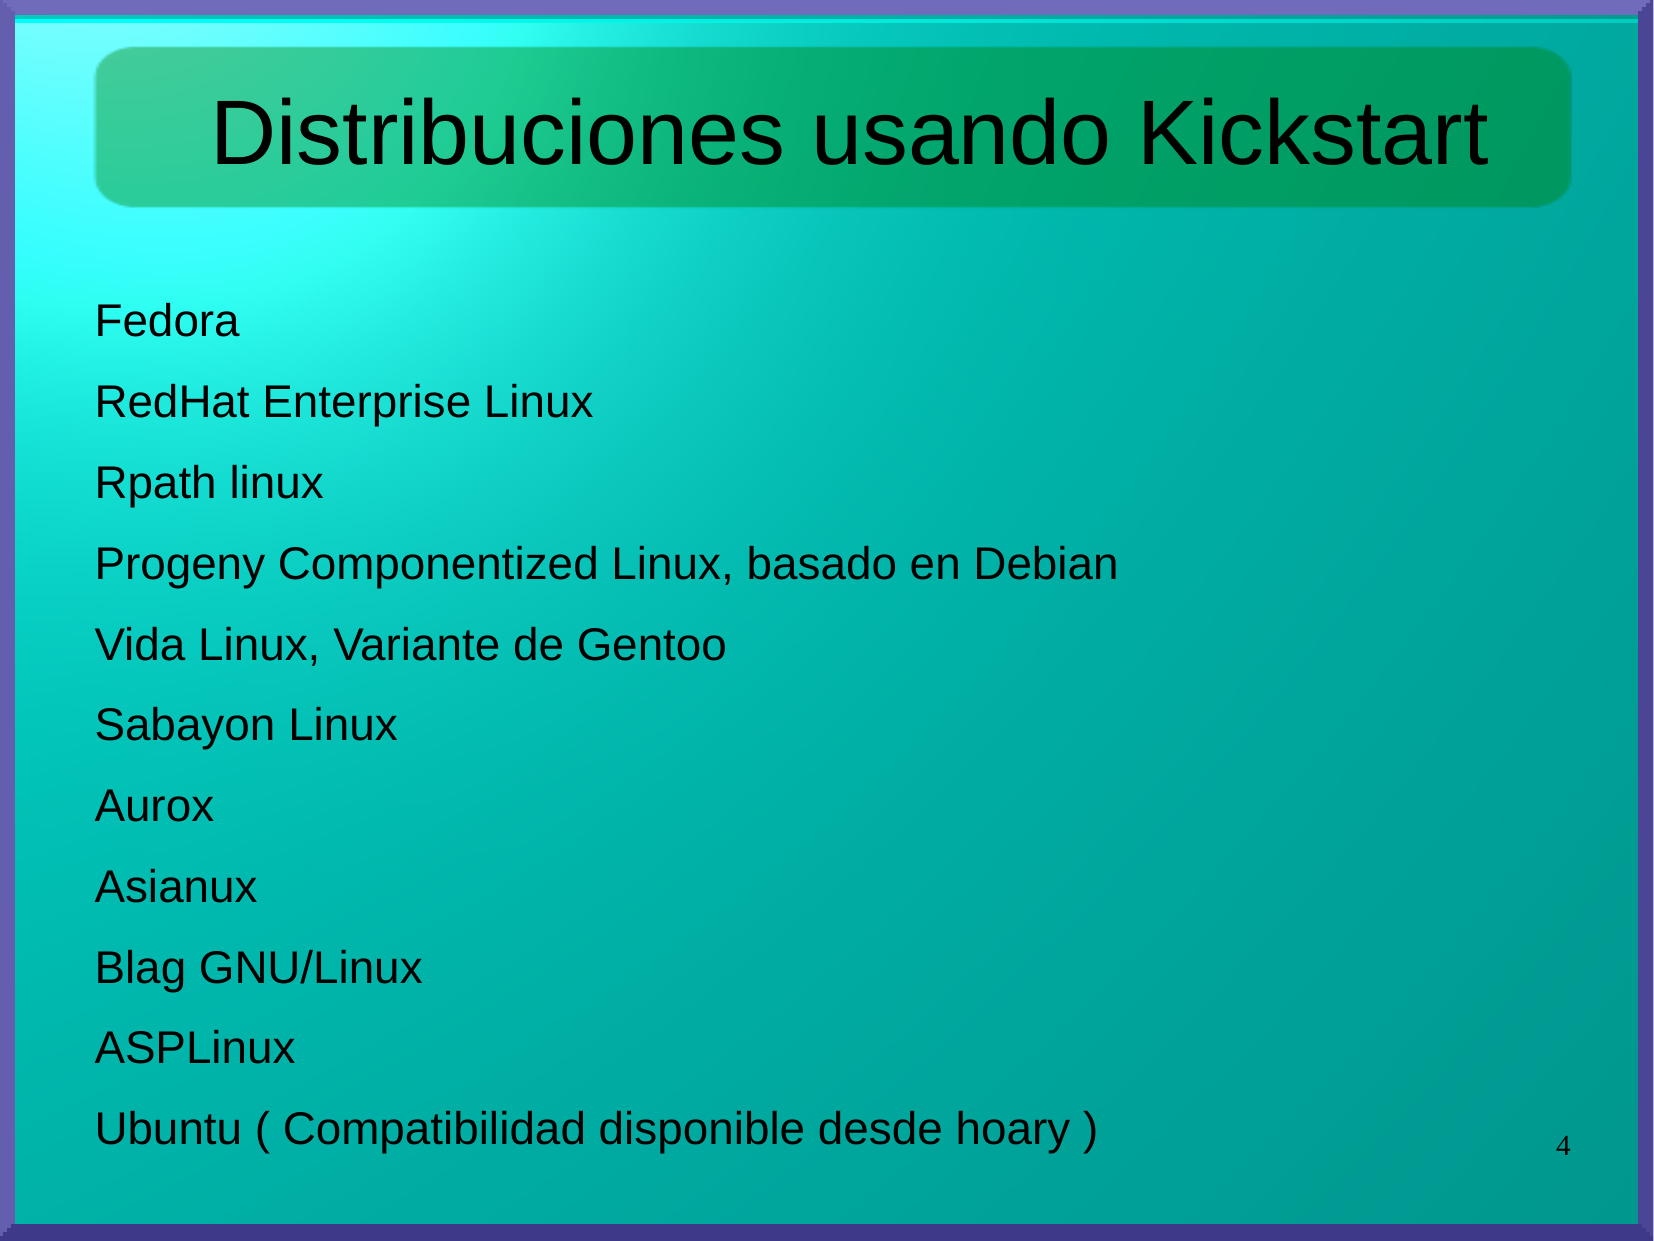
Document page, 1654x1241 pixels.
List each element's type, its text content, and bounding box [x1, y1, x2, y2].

title Distribuciones usando Kickstart [106, 29, 1595, 237]
picture [0, 0, 1654, 1241]
list Fedora RedHat Enterprise Linux Rpath linux Progeny Componentized Linux, basado en Debian Vida Linux, Variante de Gentoo Sabayon Linux Aurox Asianux Blag GNU/Linux ASPLinux Ubuntu ( Compatibilidad disponible desde hoary ) [76, 295, 1565, 1155]
